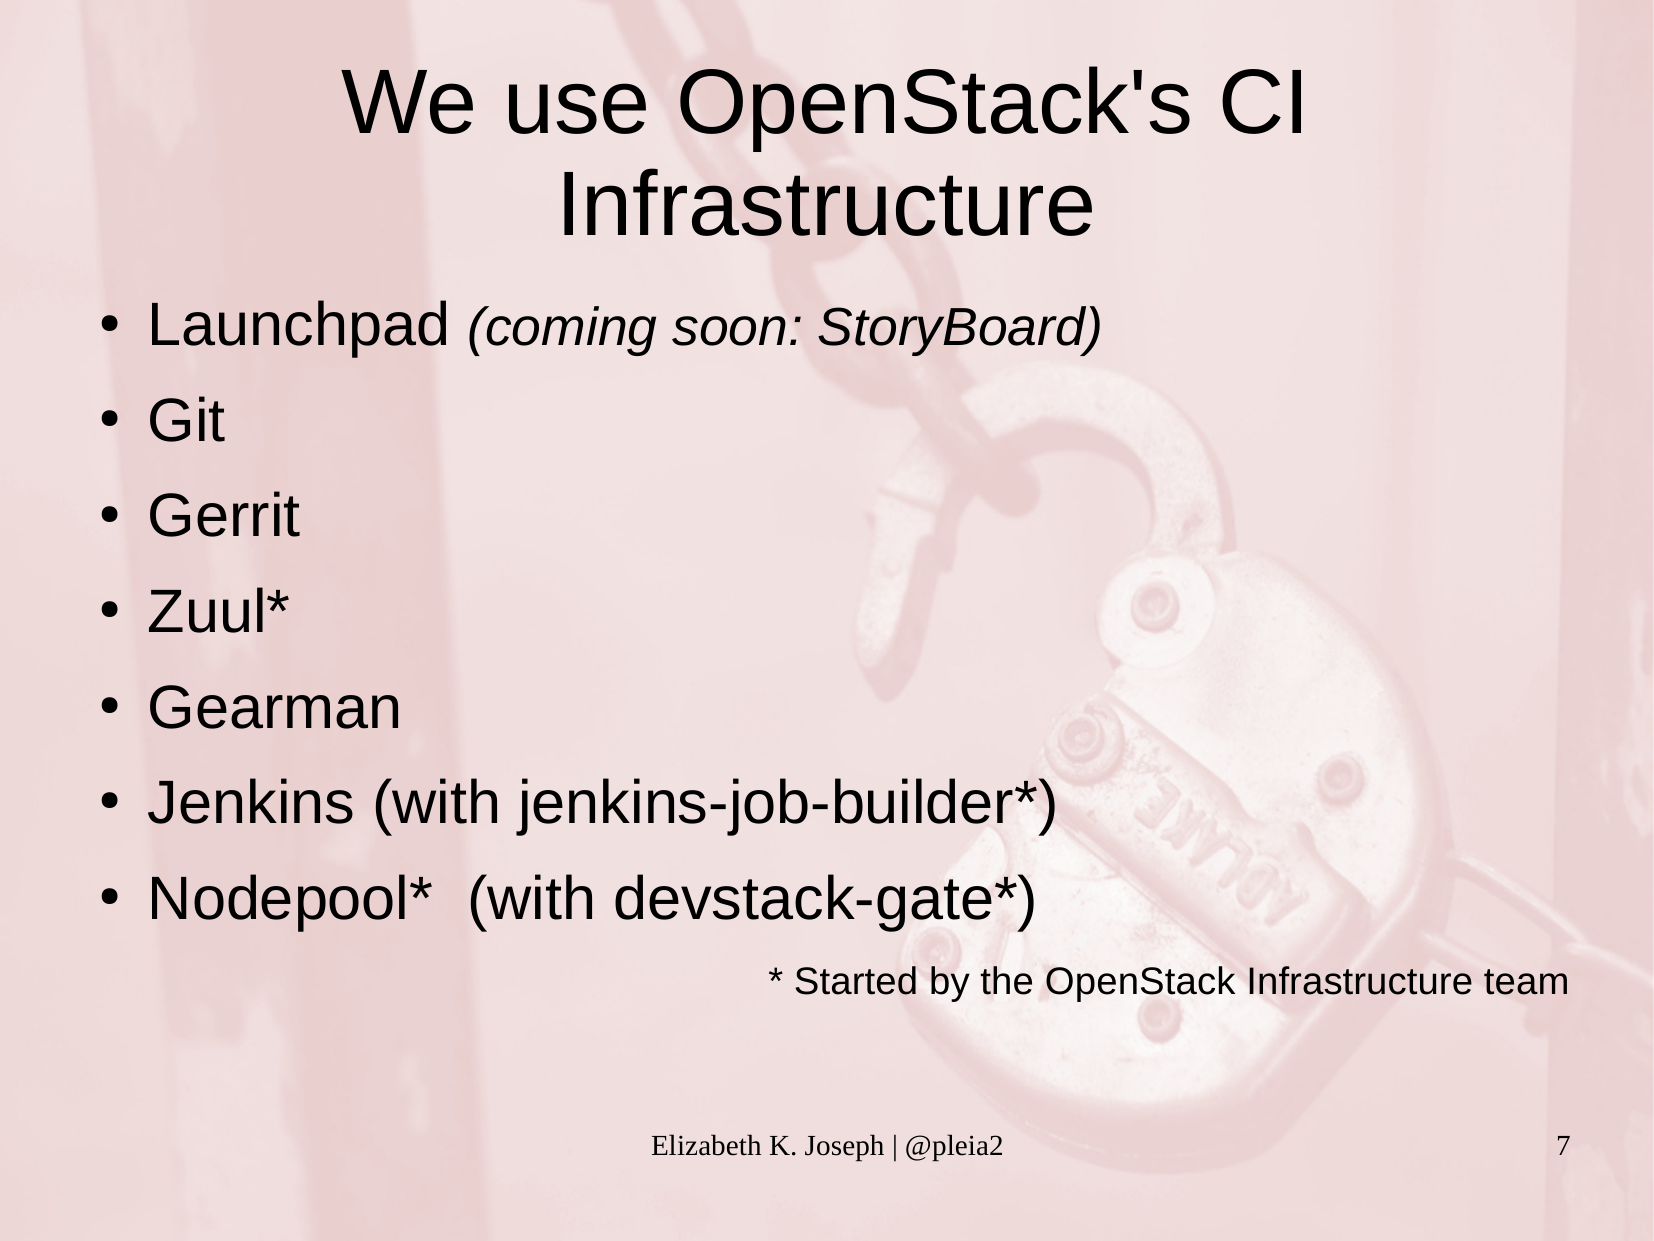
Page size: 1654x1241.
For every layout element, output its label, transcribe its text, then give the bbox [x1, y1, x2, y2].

picture [0, 0, 1654, 1241]
list Launchpad (coming soon: StoryBoard) Git Gerrit Zuul* Gearman Jenkins (with jenkins-job-builder*) Nodepool* (with devstack-gate*) * Started by the OpenStack Infrastructure team [82, 290, 1571, 1010]
title We use OpenStack's CI Infrastructure [82, 49, 1571, 257]
